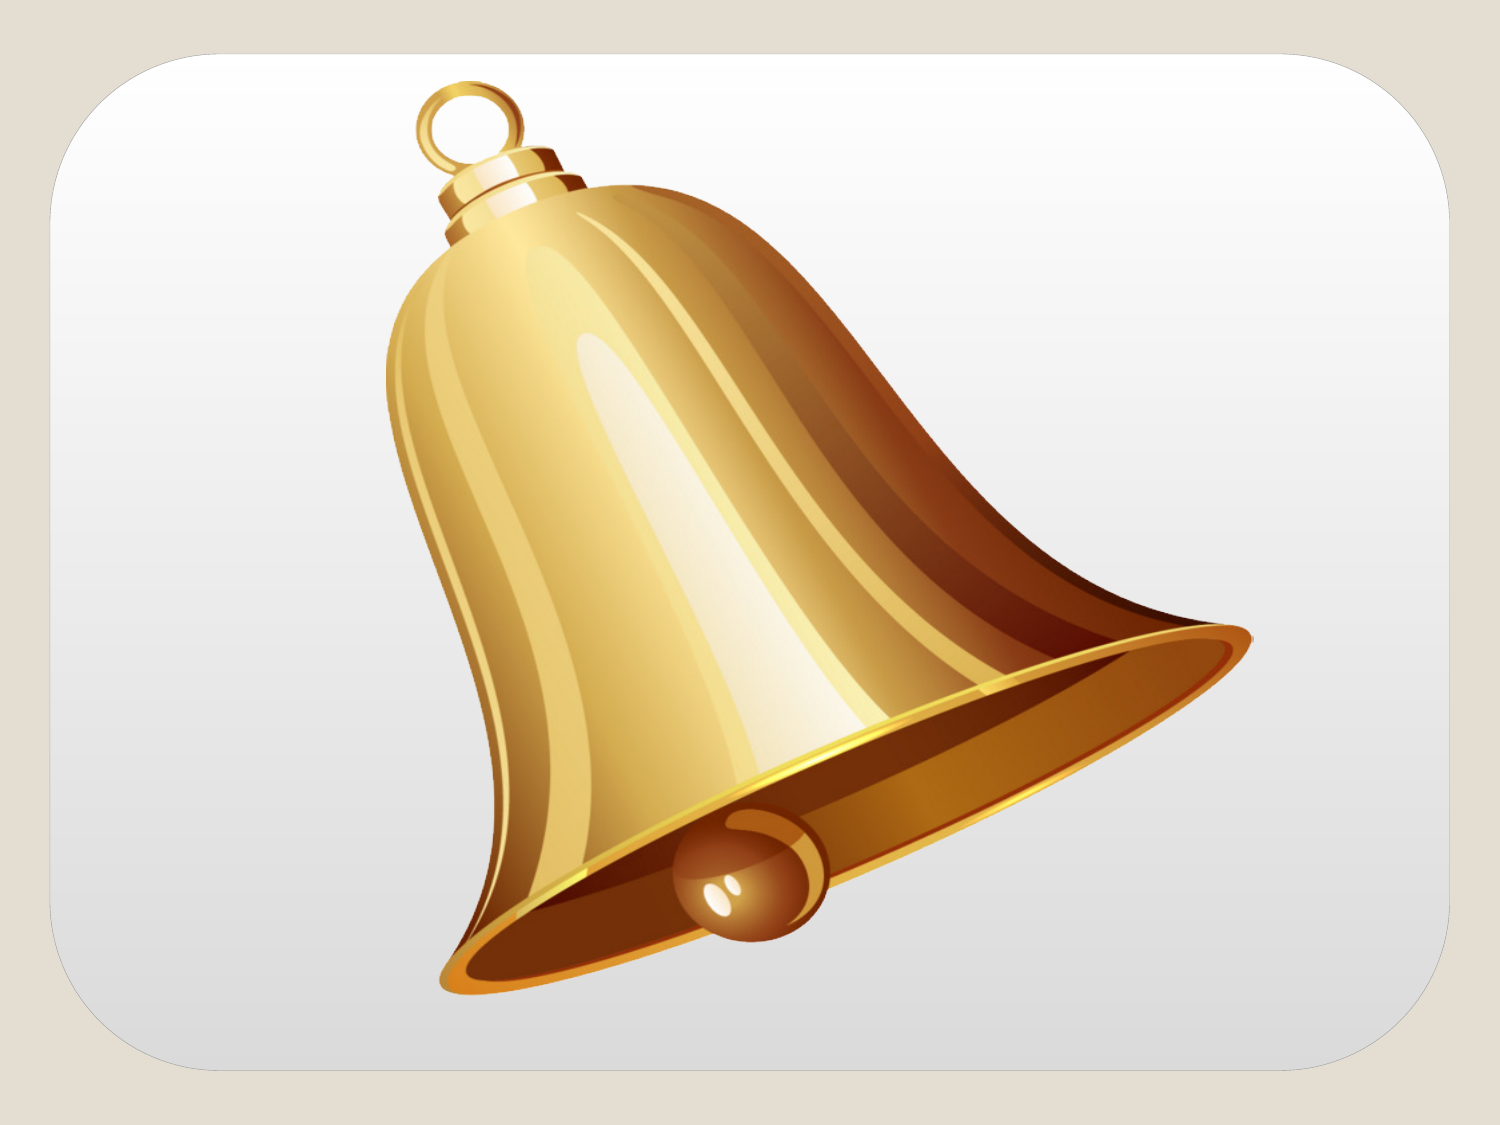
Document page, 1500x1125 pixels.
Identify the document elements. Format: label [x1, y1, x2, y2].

picture [386, 82, 1254, 997]
